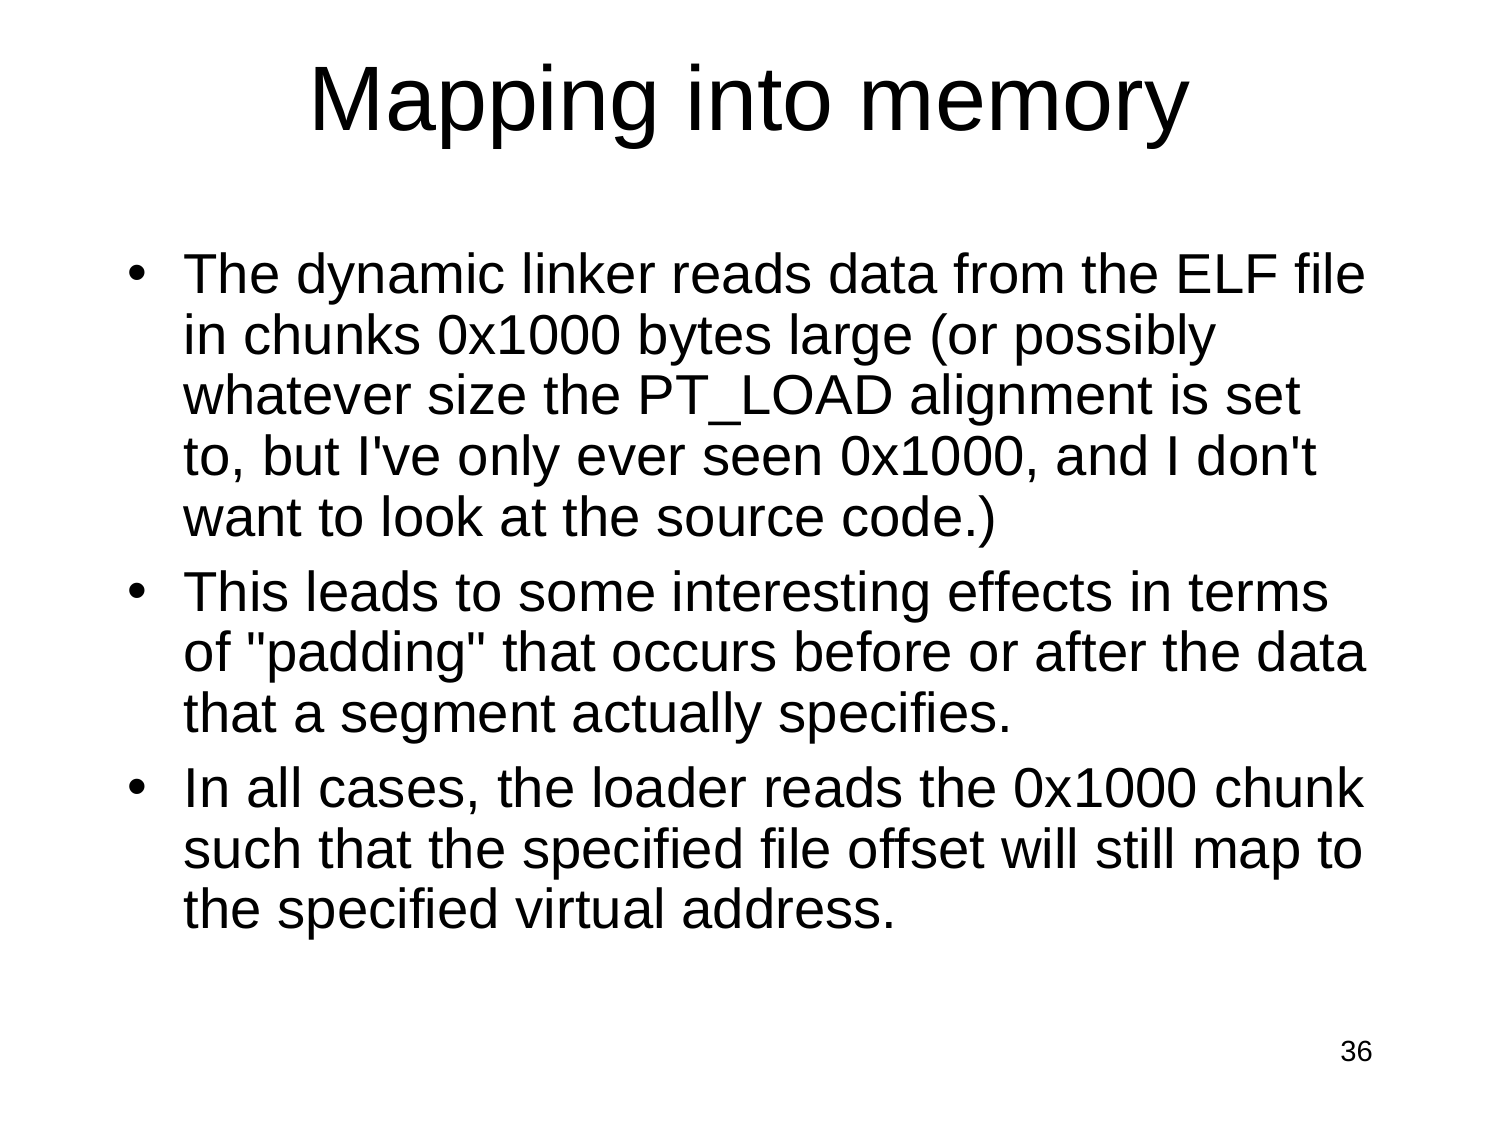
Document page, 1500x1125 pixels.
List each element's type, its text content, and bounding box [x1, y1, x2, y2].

title Mapping into memory [0, 0, 1500, 188]
list The dynamic linker reads data from the ELF file in chunks 0x1000 bytes large (or possibly whatever size the PT_LOAD alignment is set to, but I've only ever seen 0x1000, and I don't want to look at the source code.) This leads to some interesting effects in terms of "padding" that occurs before or after the data that a segment actually specifies. In all cases, the loader reads the 0x1000 chunk such that the specified file offset will still map to the specified virtual address. [112, 237, 1388, 1051]
text_box <number> [1074, 1025, 1388, 1101]
